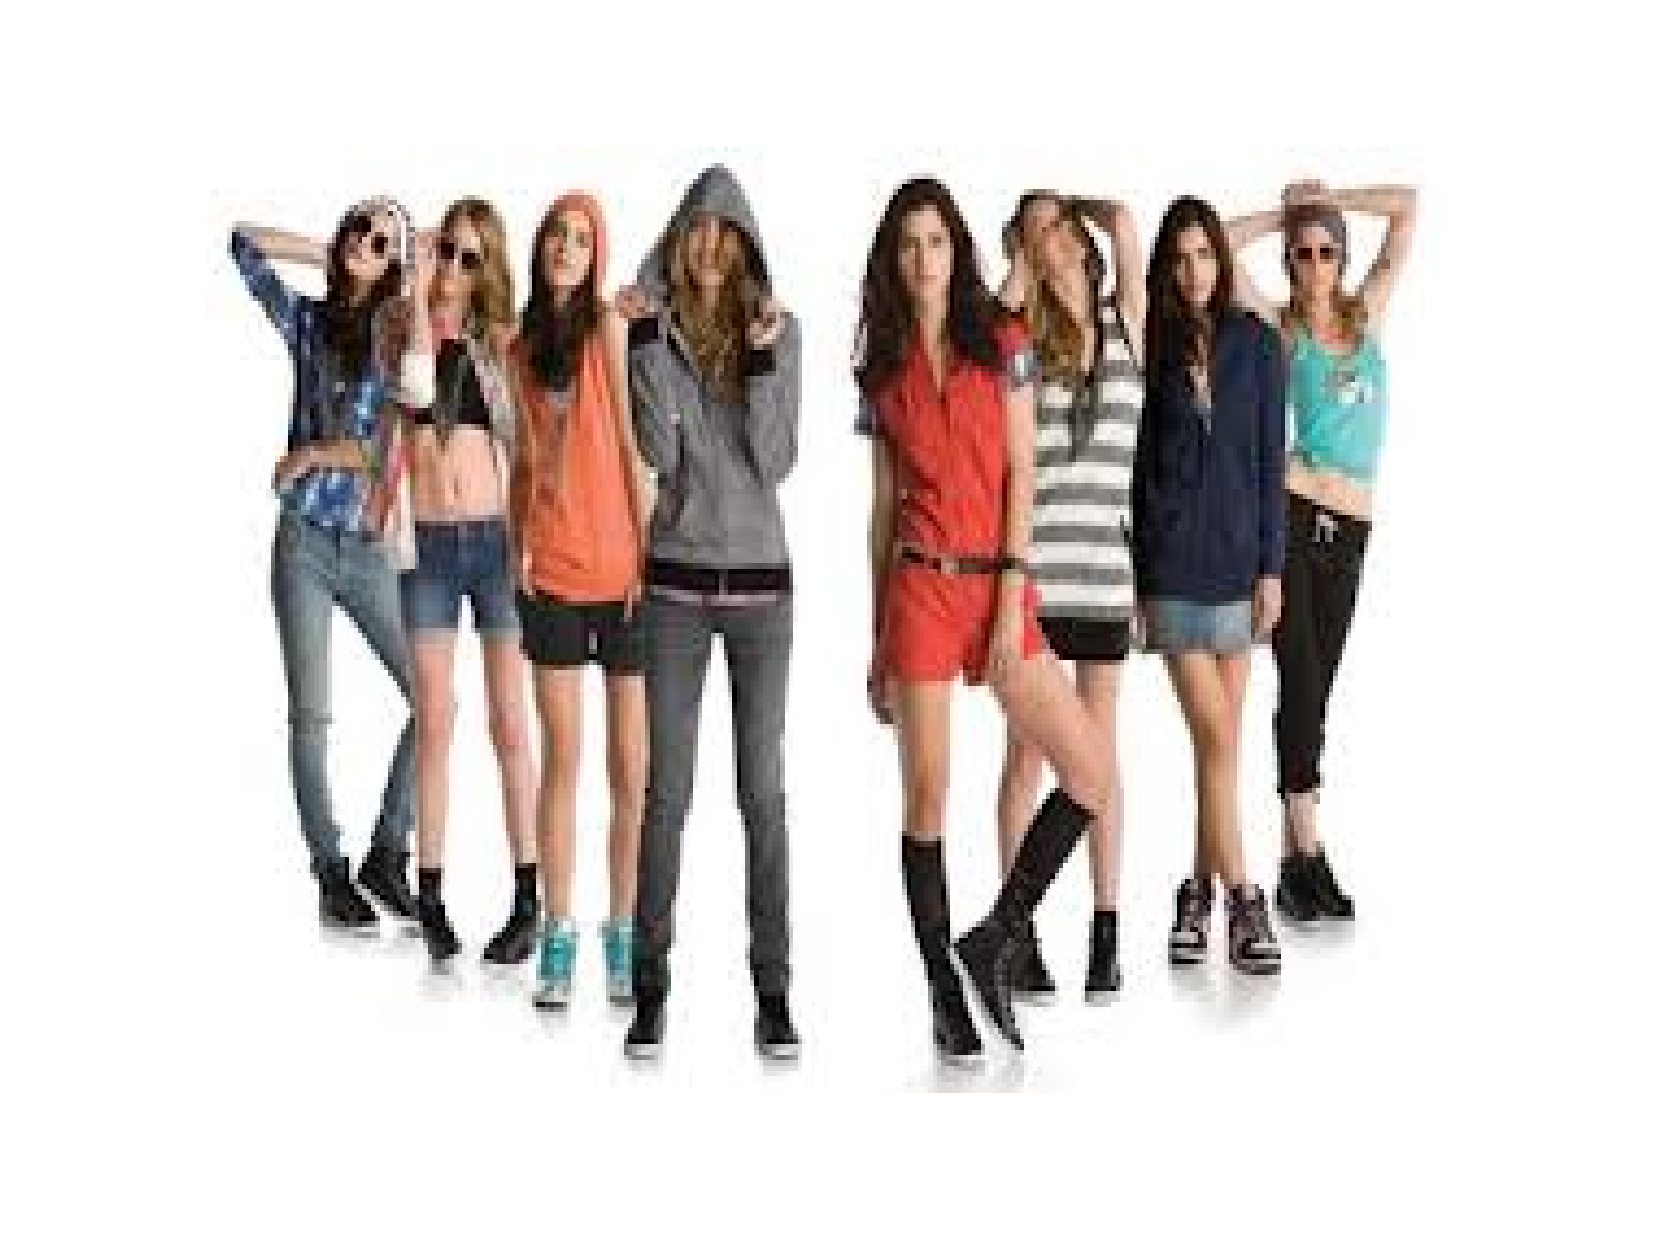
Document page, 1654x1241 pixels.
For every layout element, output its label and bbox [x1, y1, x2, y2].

picture [206, 147, 1447, 1093]
